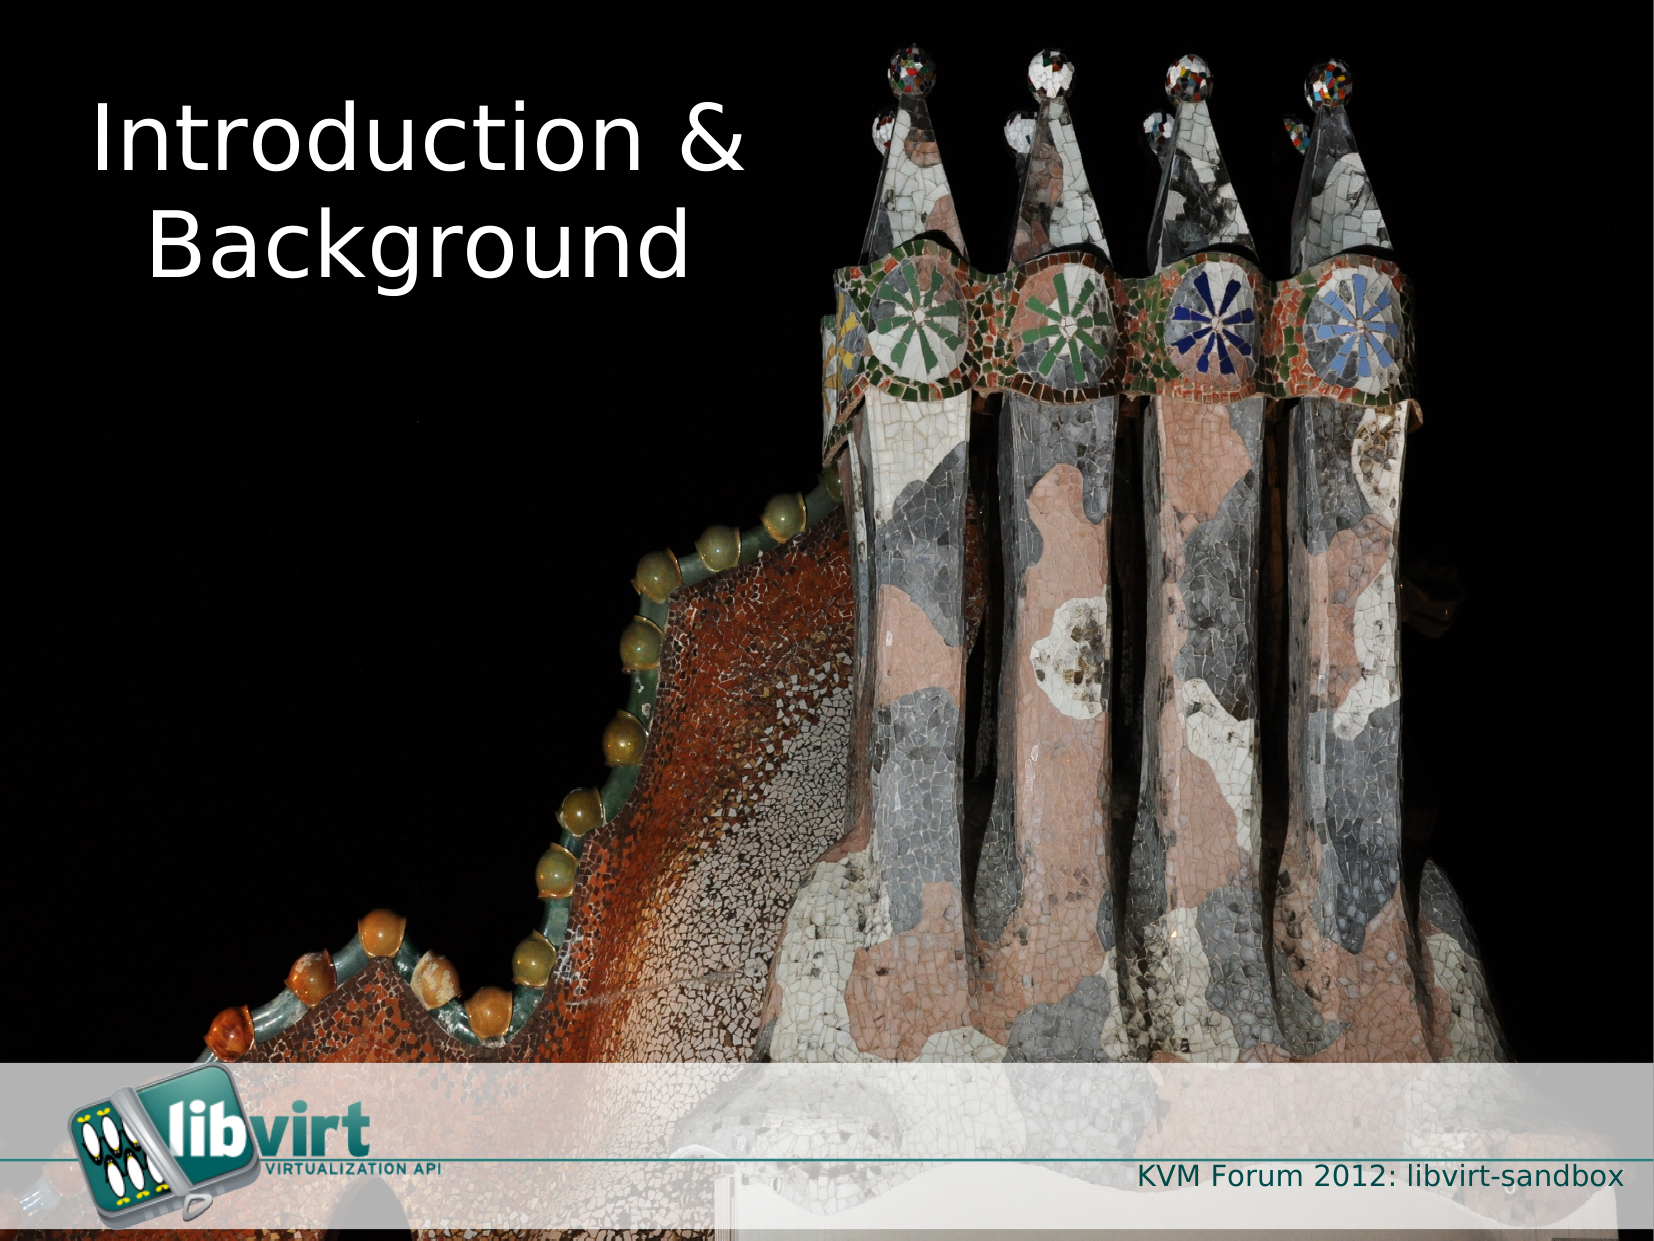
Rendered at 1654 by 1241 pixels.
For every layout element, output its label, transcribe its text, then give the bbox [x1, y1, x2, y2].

text_box KVM Forum 2012: libvirt-sandbox [1122, 1151, 1654, 1211]
title Introduction & Background [29, 0, 809, 385]
picture [0, 0, 1654, 1241]
